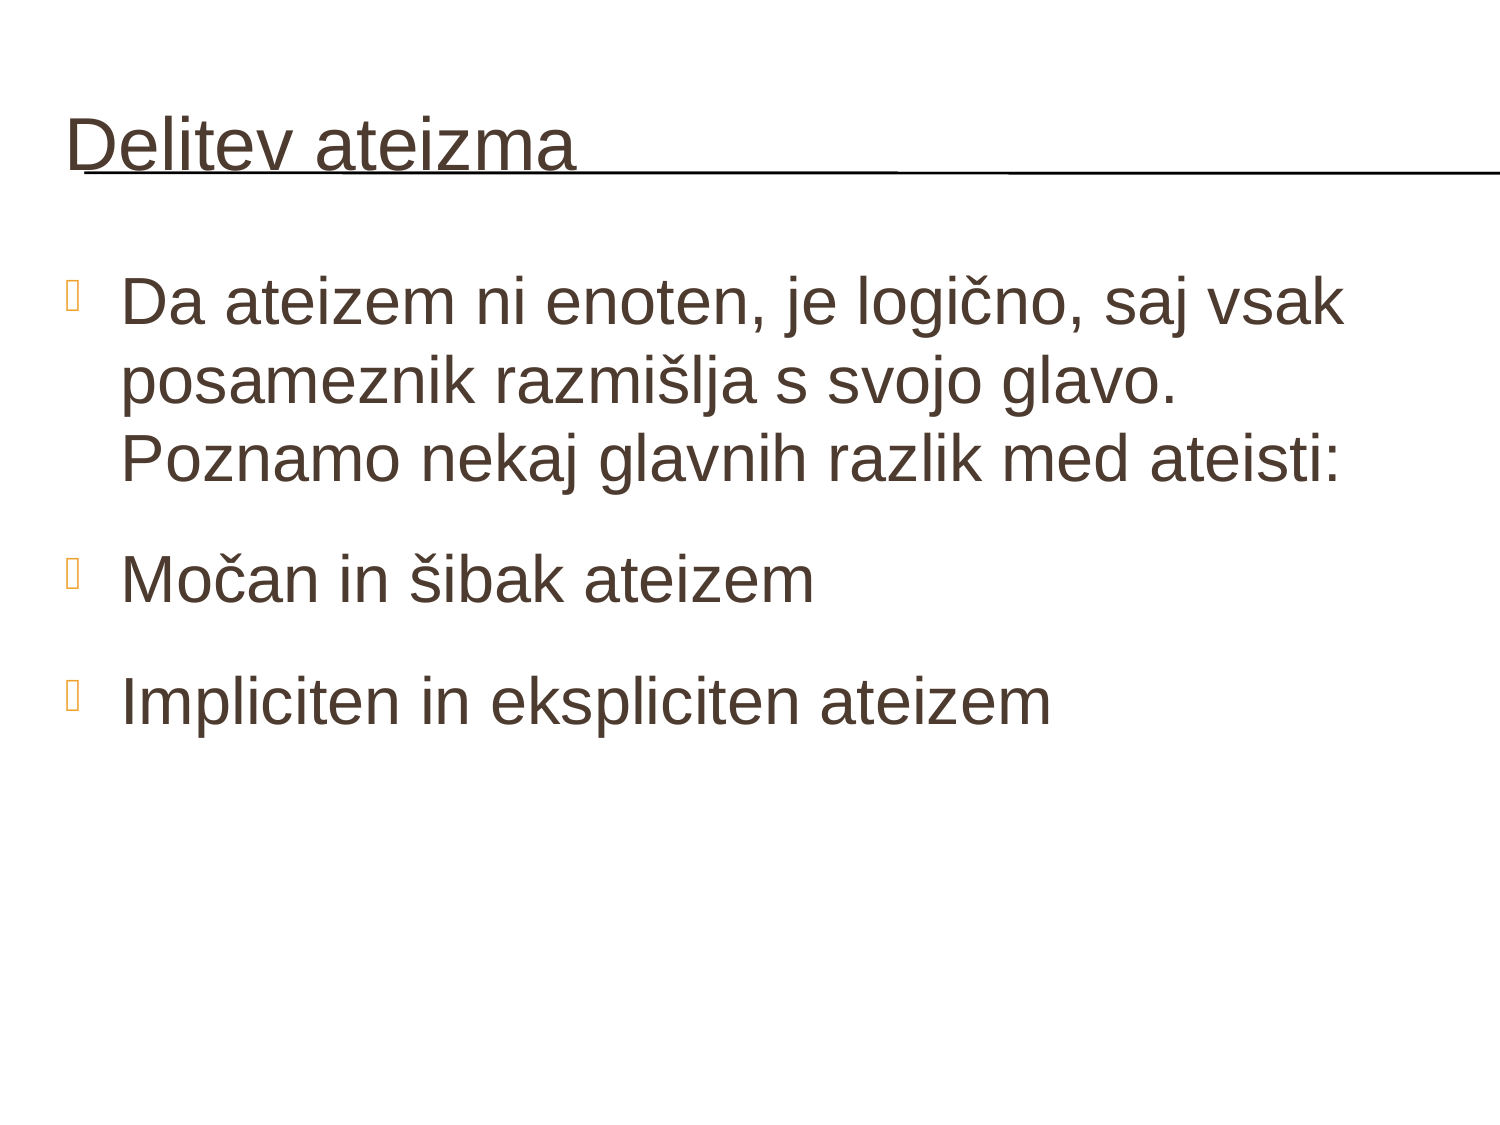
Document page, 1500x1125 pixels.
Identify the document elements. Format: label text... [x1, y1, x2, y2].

title Delitev ateizma [50, 75, 1475, 213]
text_box Da ateizem ni enoten, je logično, saj vsak posameznik razmišlja s svojo glavo. Poznamo nekaj glavnih razlik med ateisti: Močan in šibak ateizem Impliciten in ekspliciten ateizem [49, 254, 1475, 998]
